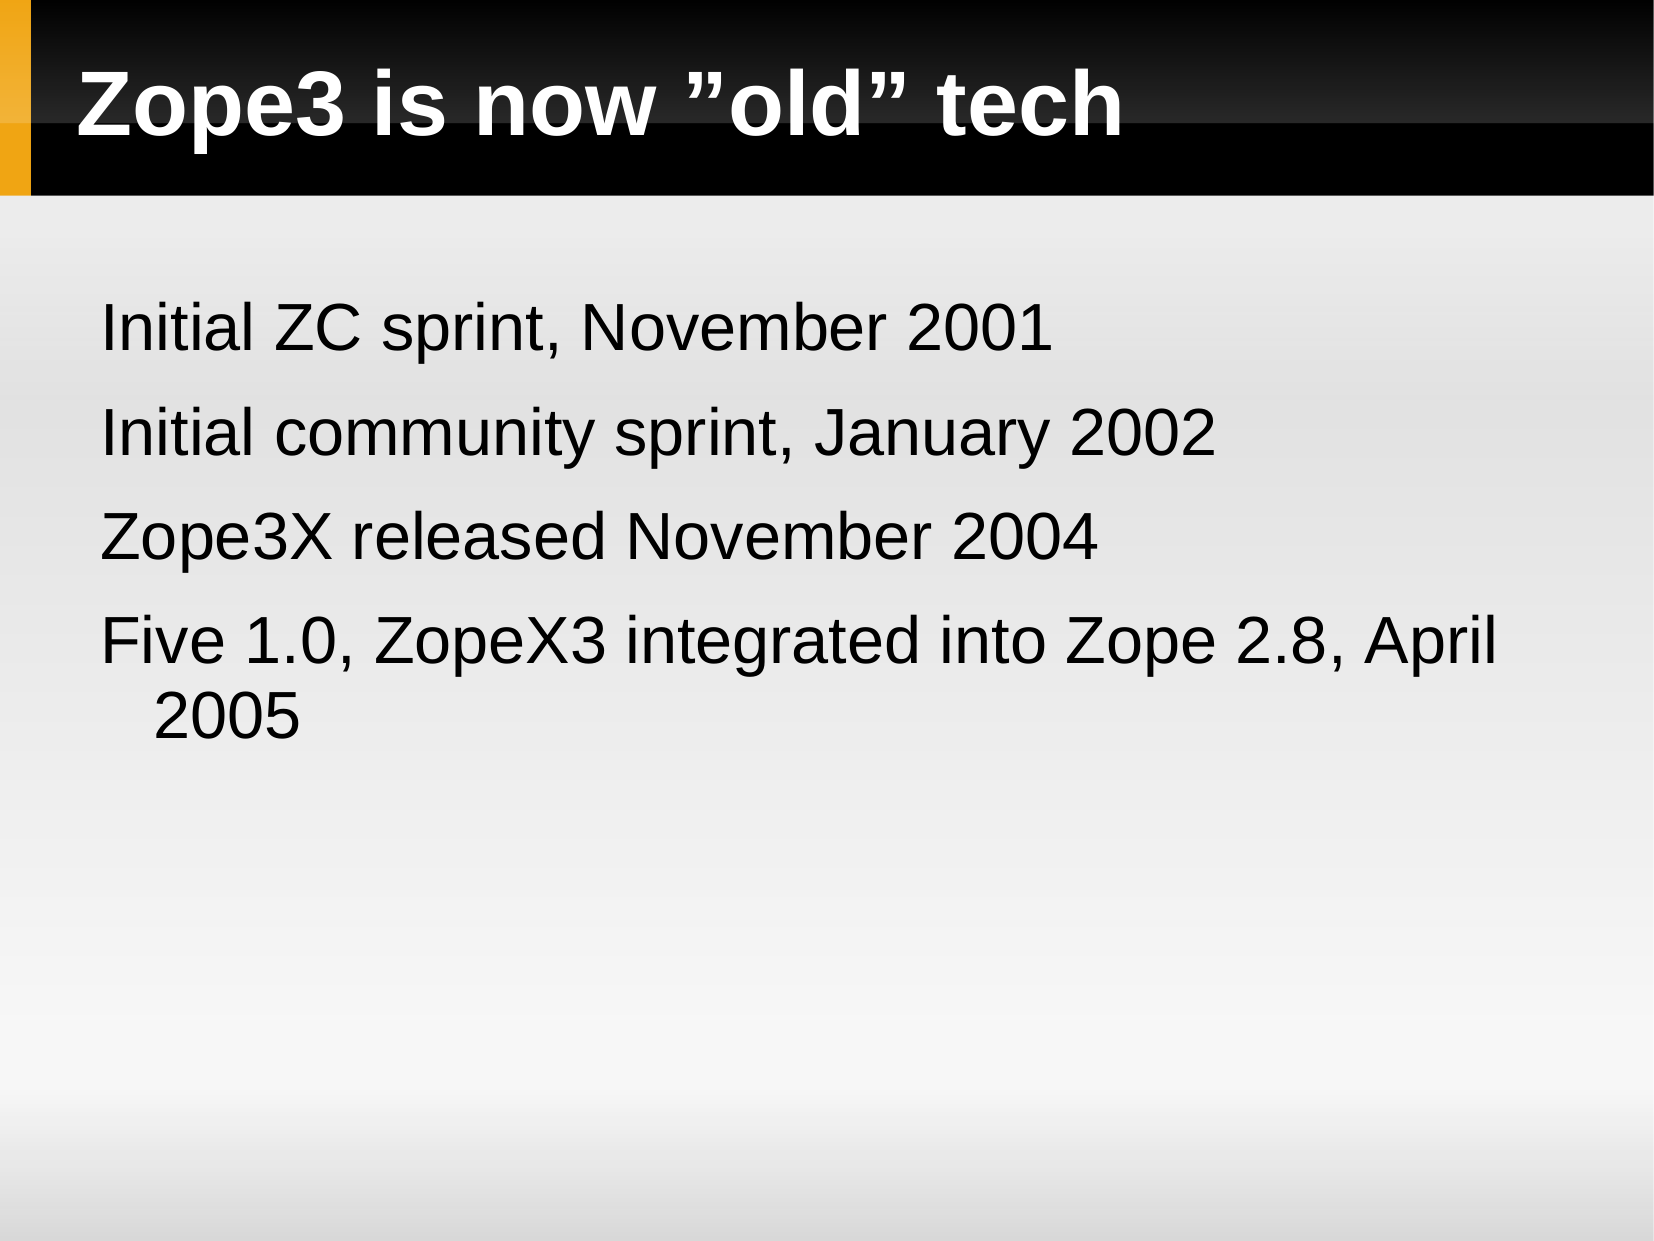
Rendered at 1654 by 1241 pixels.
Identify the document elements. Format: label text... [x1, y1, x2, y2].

title Zope3 is now ”old” tech [76, 7, 1565, 200]
list Initial ZC sprint, November 2001 Initial community sprint, January 2002 Zope3X released November 2004 Five 1.0, ZopeX3 integrated into Zope 2.8, April 2005 [82, 290, 1571, 1094]
picture [0, 0, 1654, 1241]
